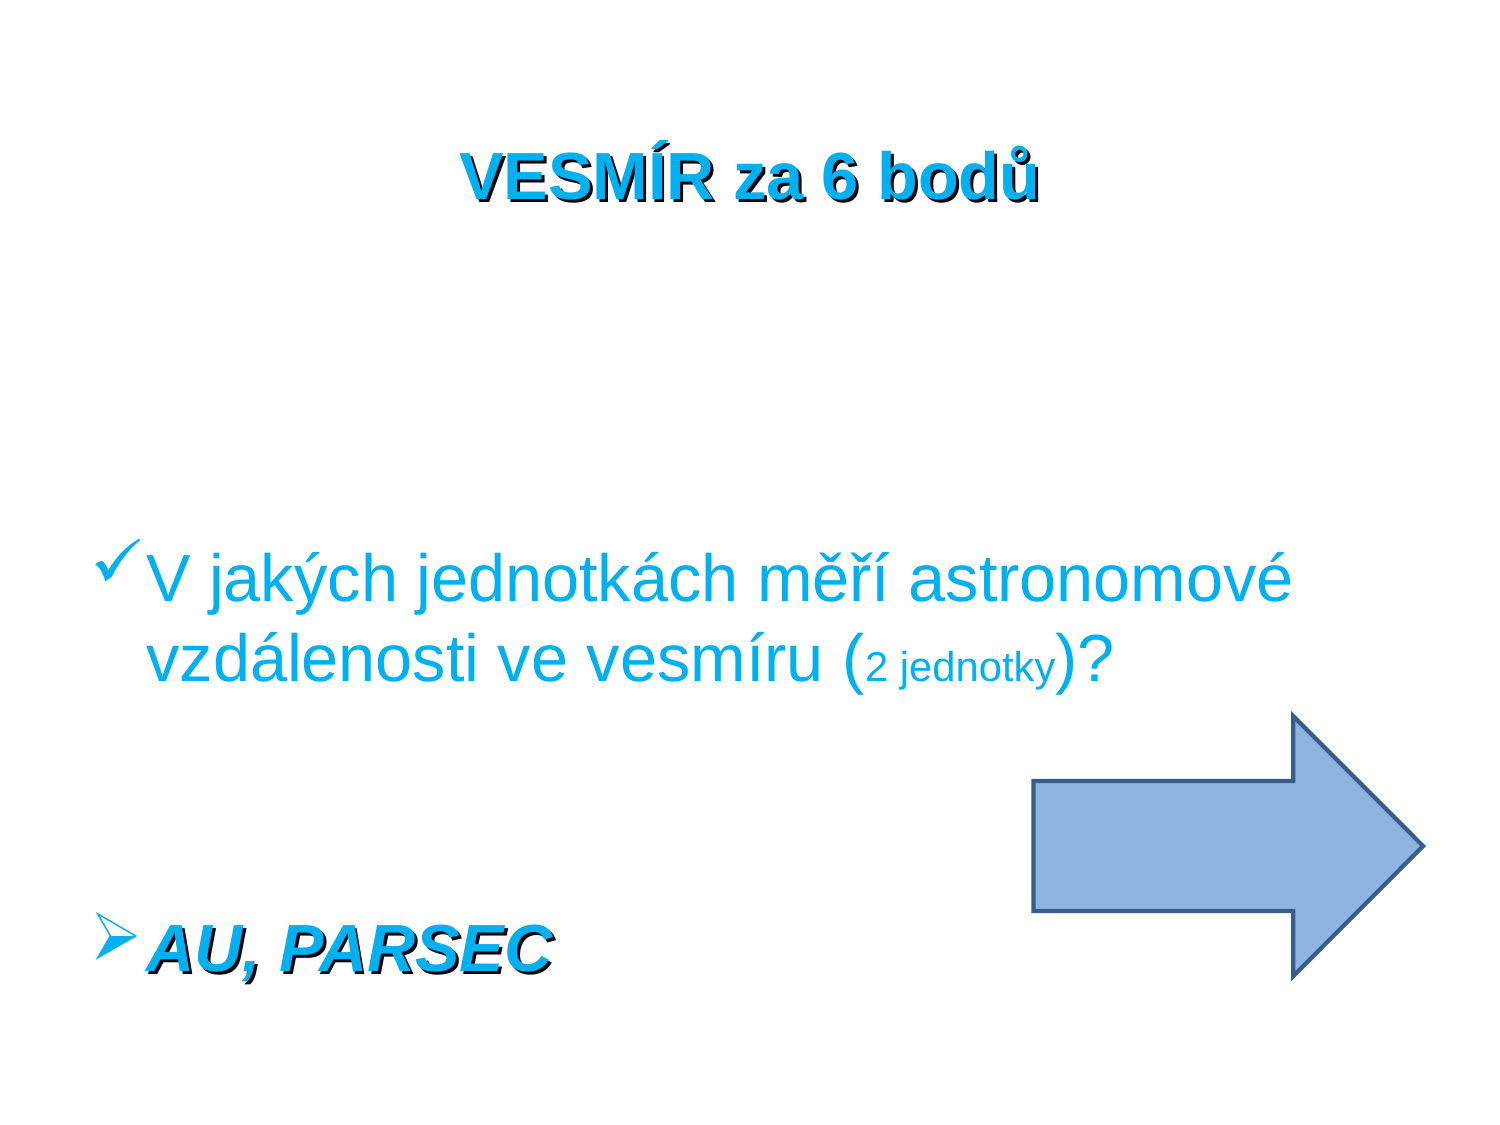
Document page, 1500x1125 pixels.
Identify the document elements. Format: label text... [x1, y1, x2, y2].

text_box [1033, 716, 1424, 977]
title VESMÍR za 6 bodů [75, 113, 1426, 233]
list V jakých jednotkách měří astronomové vzdálenosti ve vesmíru (2 jednotky)? AU, PARSEC [75, 527, 1426, 1079]
